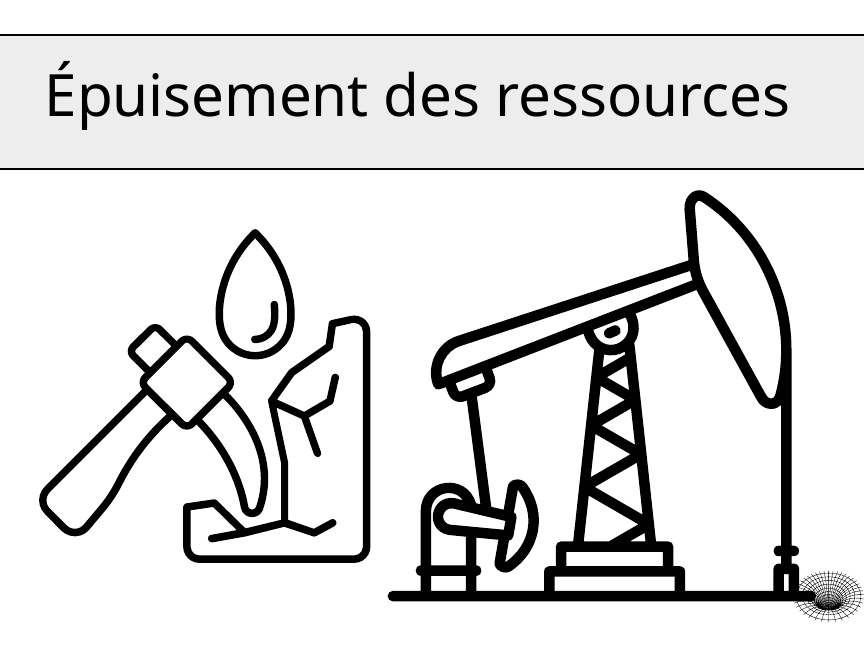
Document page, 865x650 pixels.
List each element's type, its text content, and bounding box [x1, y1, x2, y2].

text_box [0, 34, 864, 169]
title Épuisement des ressources [29, 34, 864, 161]
picture [15, 177, 827, 650]
